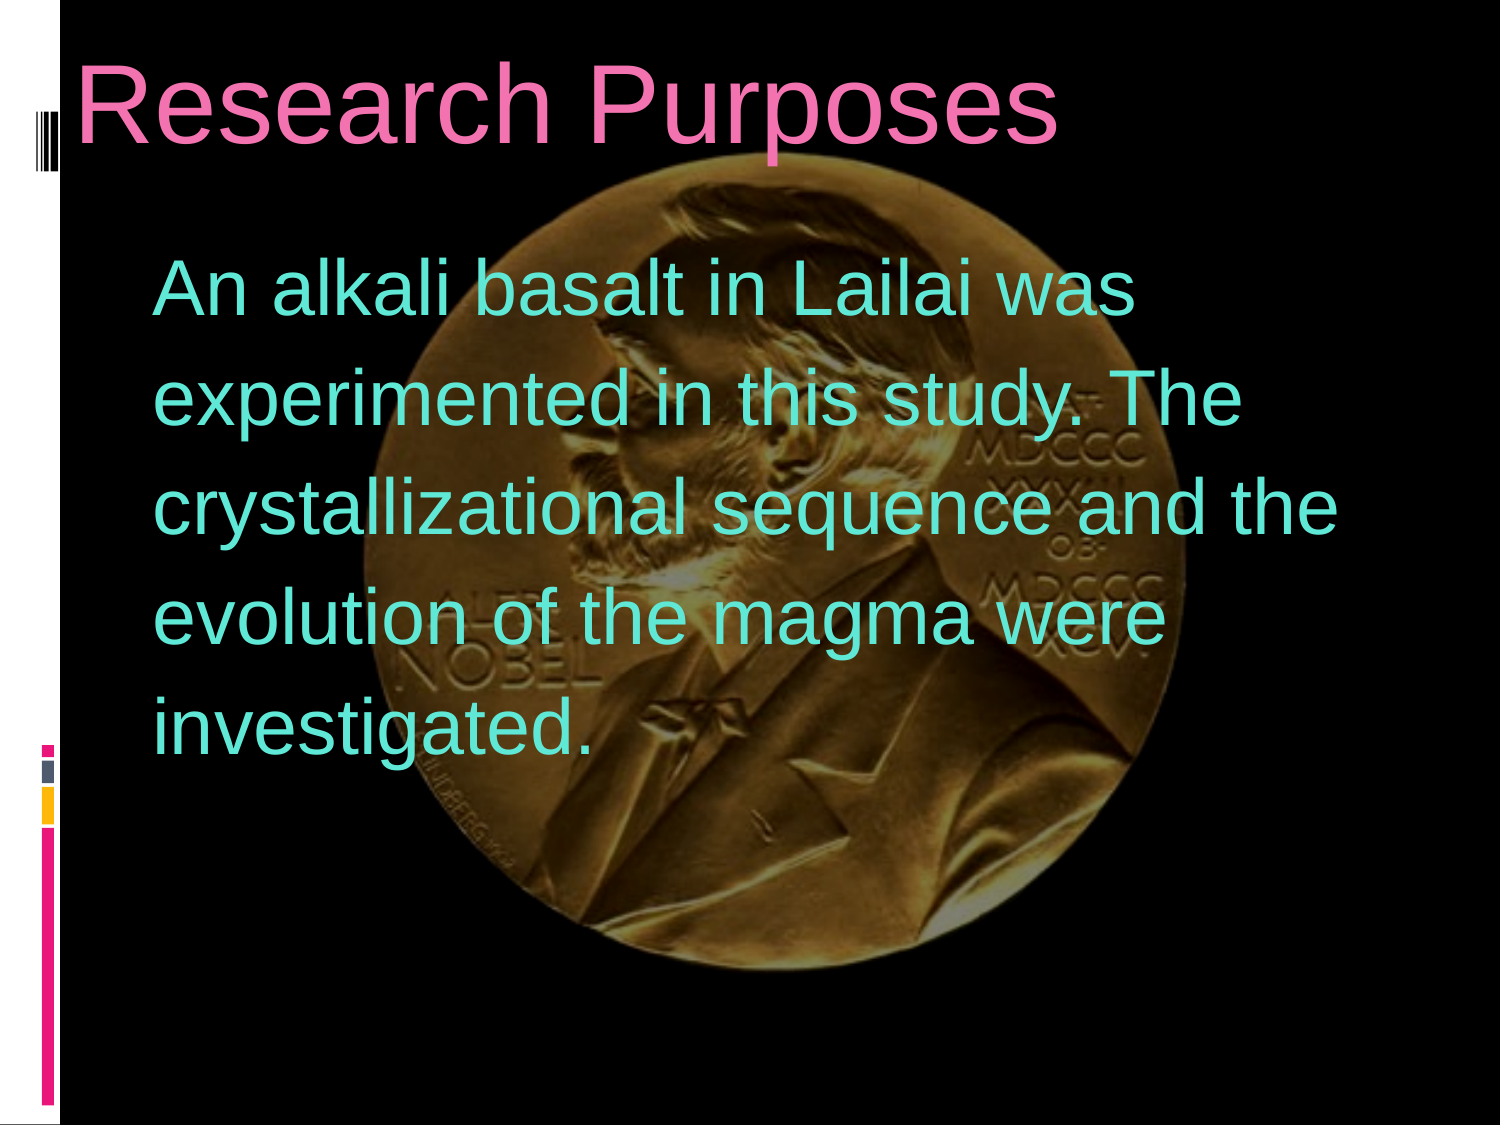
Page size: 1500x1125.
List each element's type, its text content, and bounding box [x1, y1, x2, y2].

picture [338, 797, 1189, 976]
list An alkali basalt in Lailai was experimented in this study. The crystallizational sequence and the evolution of the magma were investigated. [138, 229, 1404, 797]
title Research Purposes [58, 23, 1122, 154]
picture [338, 149, 1189, 229]
